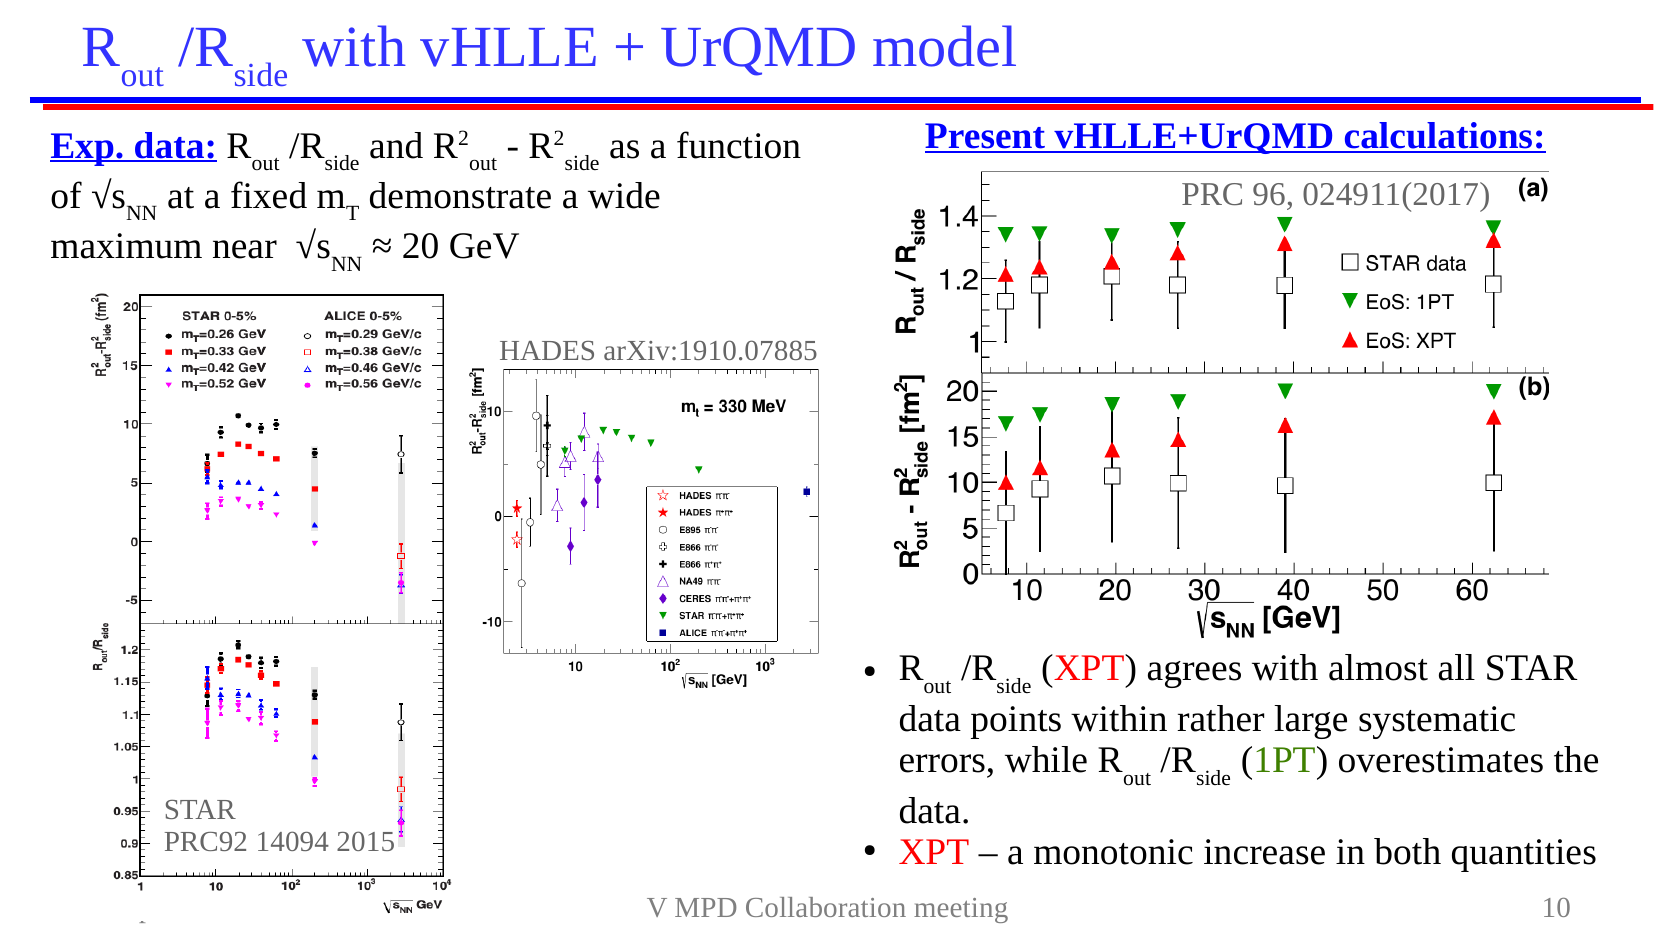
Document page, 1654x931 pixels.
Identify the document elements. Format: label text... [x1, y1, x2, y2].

picture [885, 166, 1549, 640]
picture [65, 283, 822, 921]
title Rout /Rside with vHLLE + UrQMD model [81, 7, 1570, 91]
text_box Rout /Rside (XPT) agrees with almost all STAR data points within rather large systematic errors, while Rout /Rside (1PT) overestimates the data. XPT – a monotonic increase in both quantities [848, 640, 1629, 880]
text_box PRC 96, 024911(2017) [1166, 168, 1506, 225]
text_box HADES arXiv:1910.07885 [484, 326, 834, 384]
text_box STAR PRC92 14094 2015 [148, 785, 411, 866]
text_box Present vHLLE+UrQMD calculations: [910, 107, 1613, 206]
text_box Exp. data: Rout /Rside and R2out - R2side as a function of √sNN at a fixed mT demonstrate a wide maximum near √sNN ≈ 20 GeV [35, 117, 844, 283]
